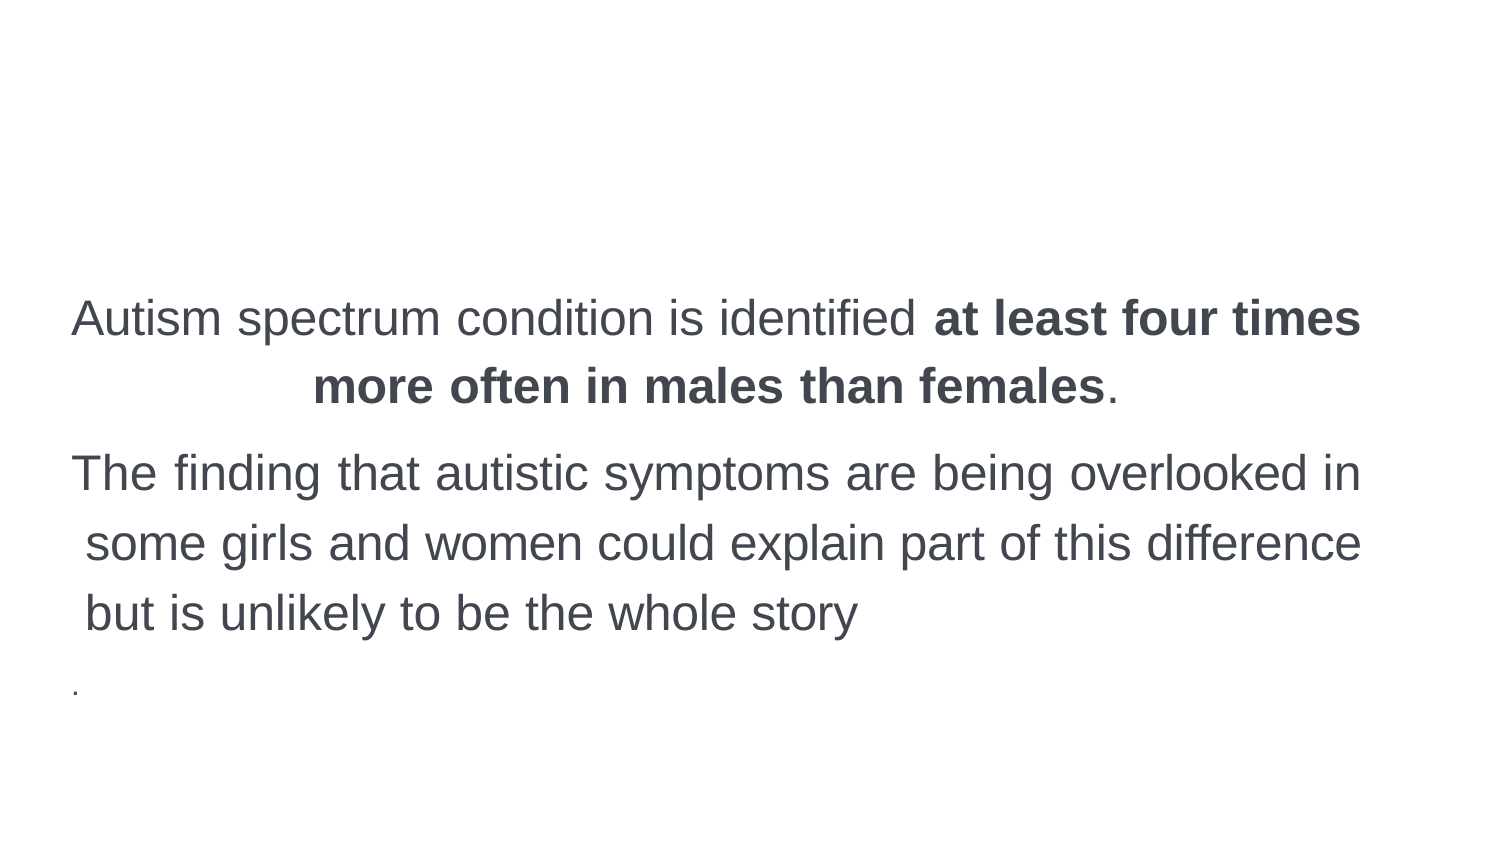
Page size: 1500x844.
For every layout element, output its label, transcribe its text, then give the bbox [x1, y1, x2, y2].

title Autism spectrum condition is identified at least four times more often in males than females. [68, 274, 1366, 416]
text_box The finding that autistic symptoms are being overlooked in some girls and women could explain part of this difference but is unlikely to be the whole story . [68, 430, 1363, 703]
